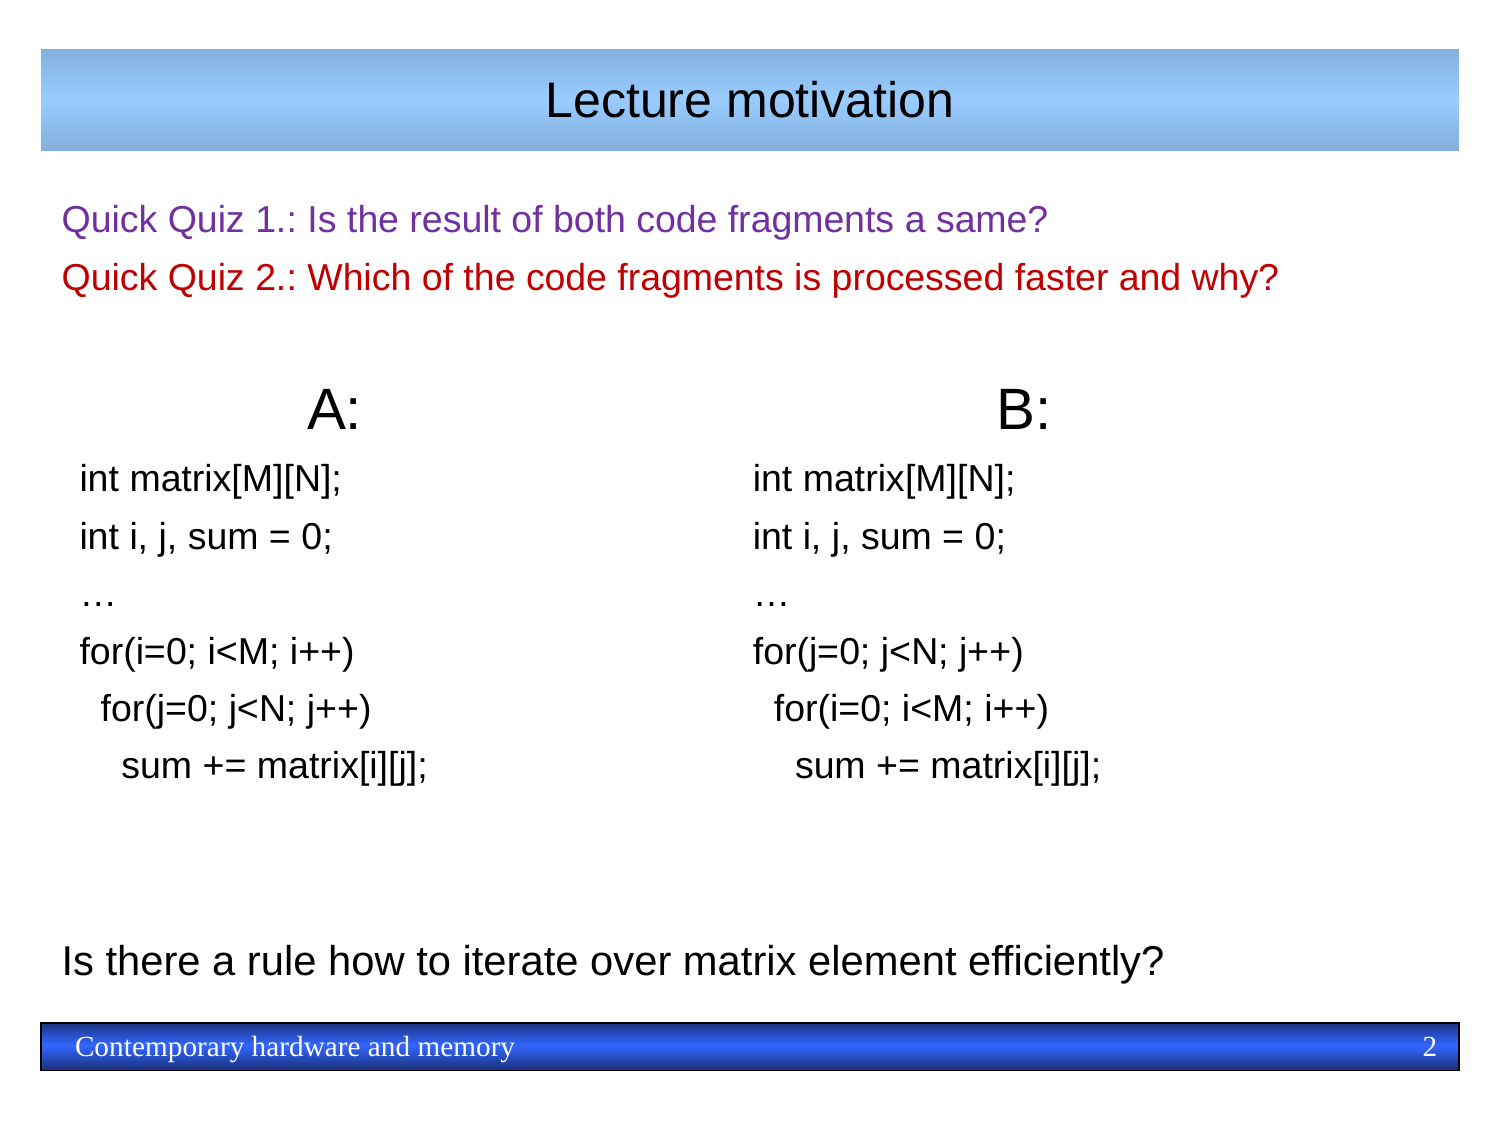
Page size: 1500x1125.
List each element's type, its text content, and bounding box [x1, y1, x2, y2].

text_box A: int matrix[M][N]; int i, j, sum = 0; … for(i=0; i<M; i++) for(j=0; j<N; j++) sum += matrix[i][j]; [64, 364, 727, 925]
text_box Quick Quiz 1.: Is the result of both code fragments a same? Quick Quiz 2.: Which of the code fragments is processed faster and why? [46, 187, 1418, 305]
title Lecture motivation [41, 49, 1459, 151]
text_box B: int matrix[M][N]; int i, j, sum = 0; … for(j=0; j<N; j++) for(i=0; i<M; i++) sum += matrix[i][j]; [738, 364, 1401, 925]
text_box Is there a rule how to iterate over matrix element efficiently? [46, 925, 1418, 997]
